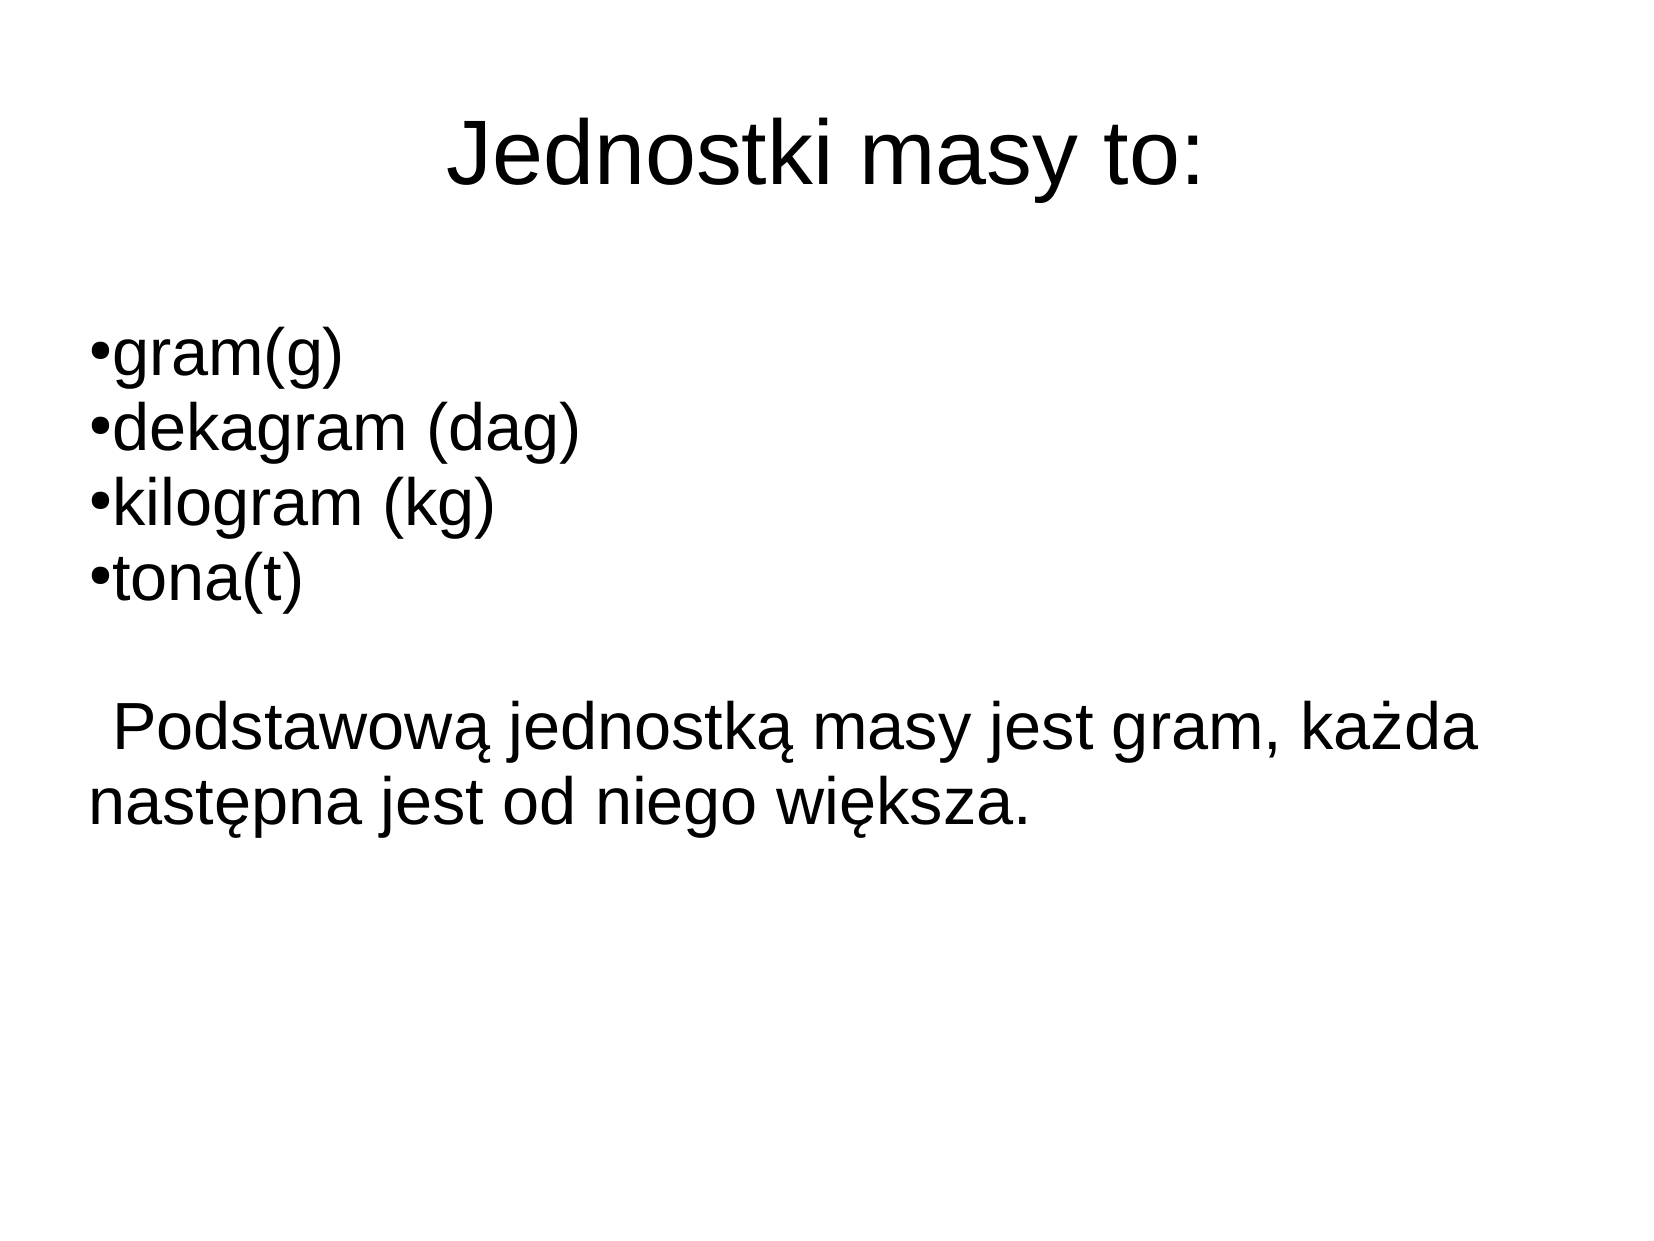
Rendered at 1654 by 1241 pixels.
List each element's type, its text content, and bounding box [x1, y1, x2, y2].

subtitle gram(g) dekagram (dag) kilogram (kg) tona(t) Podstawową jednostką masy jest gram, każda następna jest od niego większa. [88, 242, 1577, 1061]
title Jednostki masy to: [82, 49, 1571, 257]
